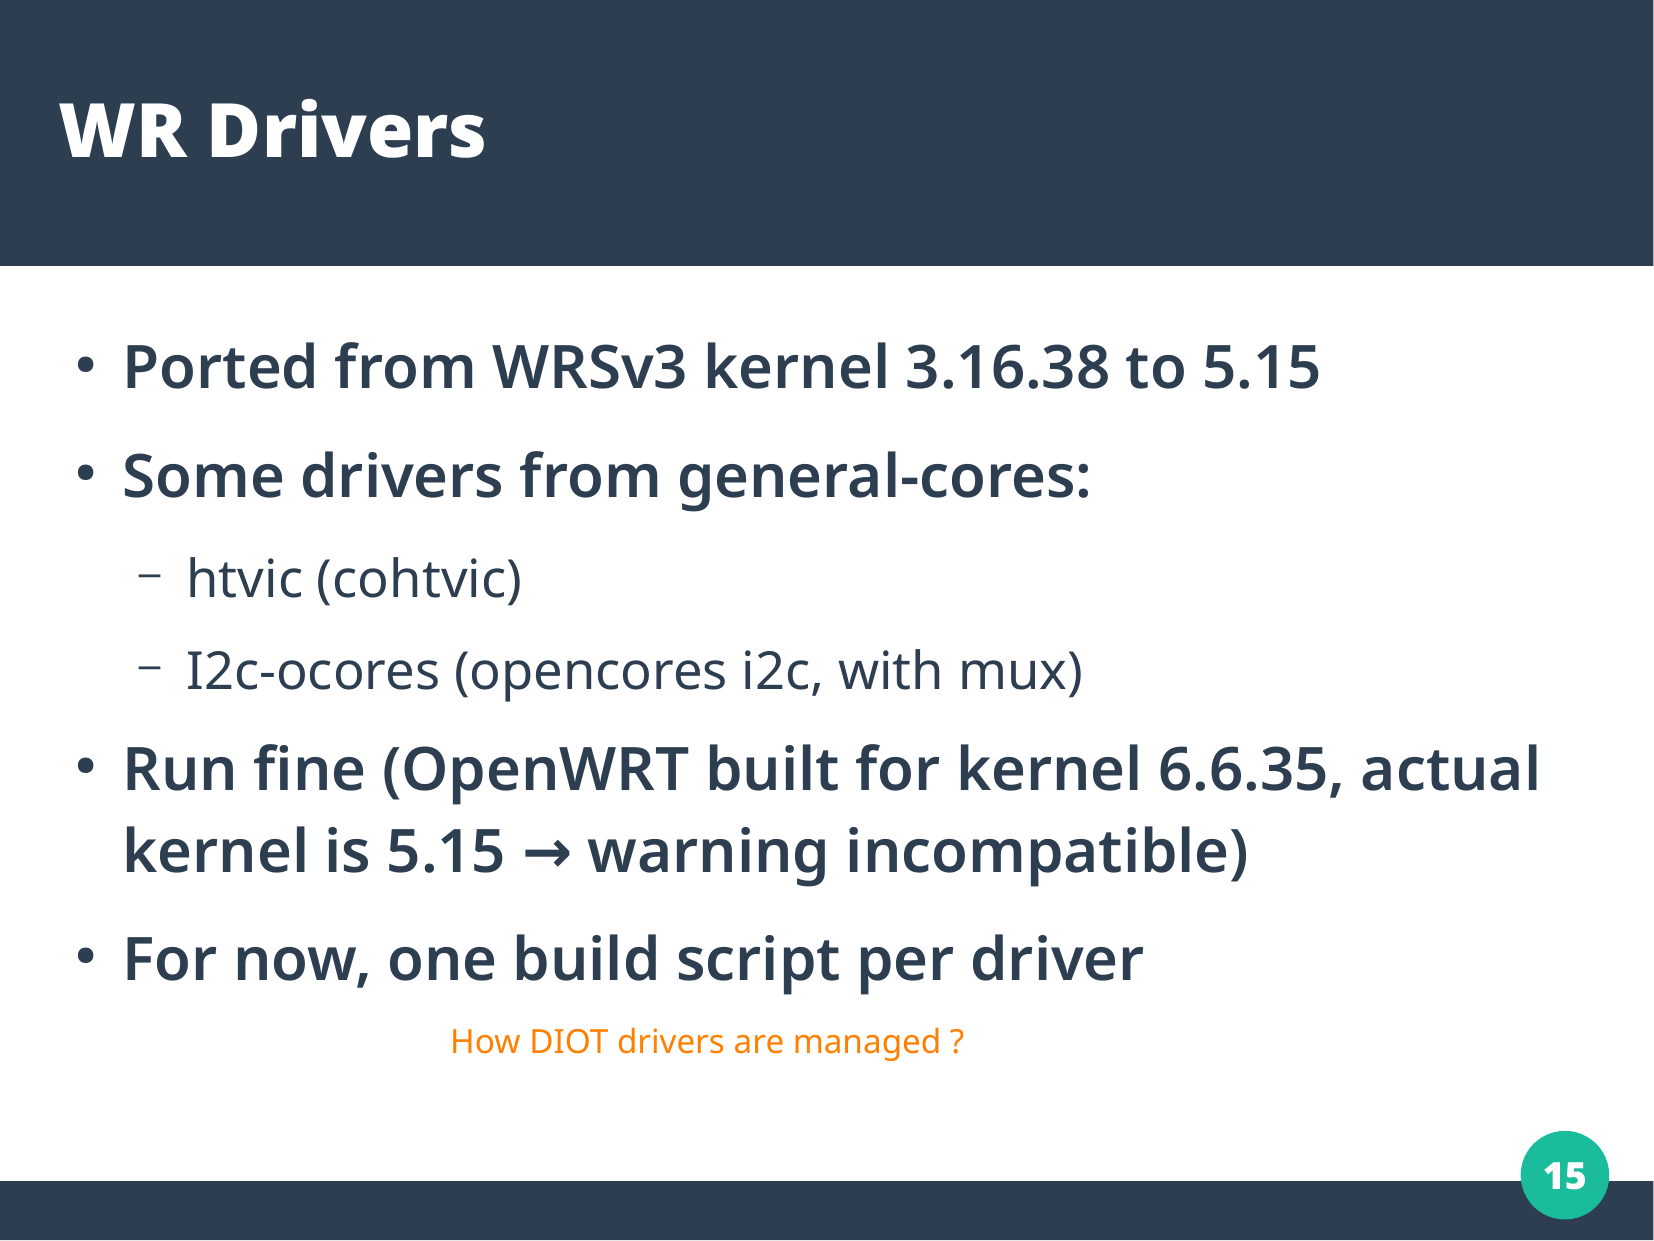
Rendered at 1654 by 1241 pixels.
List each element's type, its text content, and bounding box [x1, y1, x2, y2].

text_box How DIOT drivers are managed ? [435, 1010, 1219, 1141]
list Ported from WRSv3 kernel 3.16.38 to 5.15 Some drivers from general-cores: htvic (cohtvic) I2c-ocores (opencores i2c, with mux) Run fine (OpenWRT built for kernel 6.6.35, actual kernel is 5.15 → warning incompatible) For now, one build script per driver [58, 324, 1595, 1006]
title WR Drivers [58, 49, 1595, 207]
